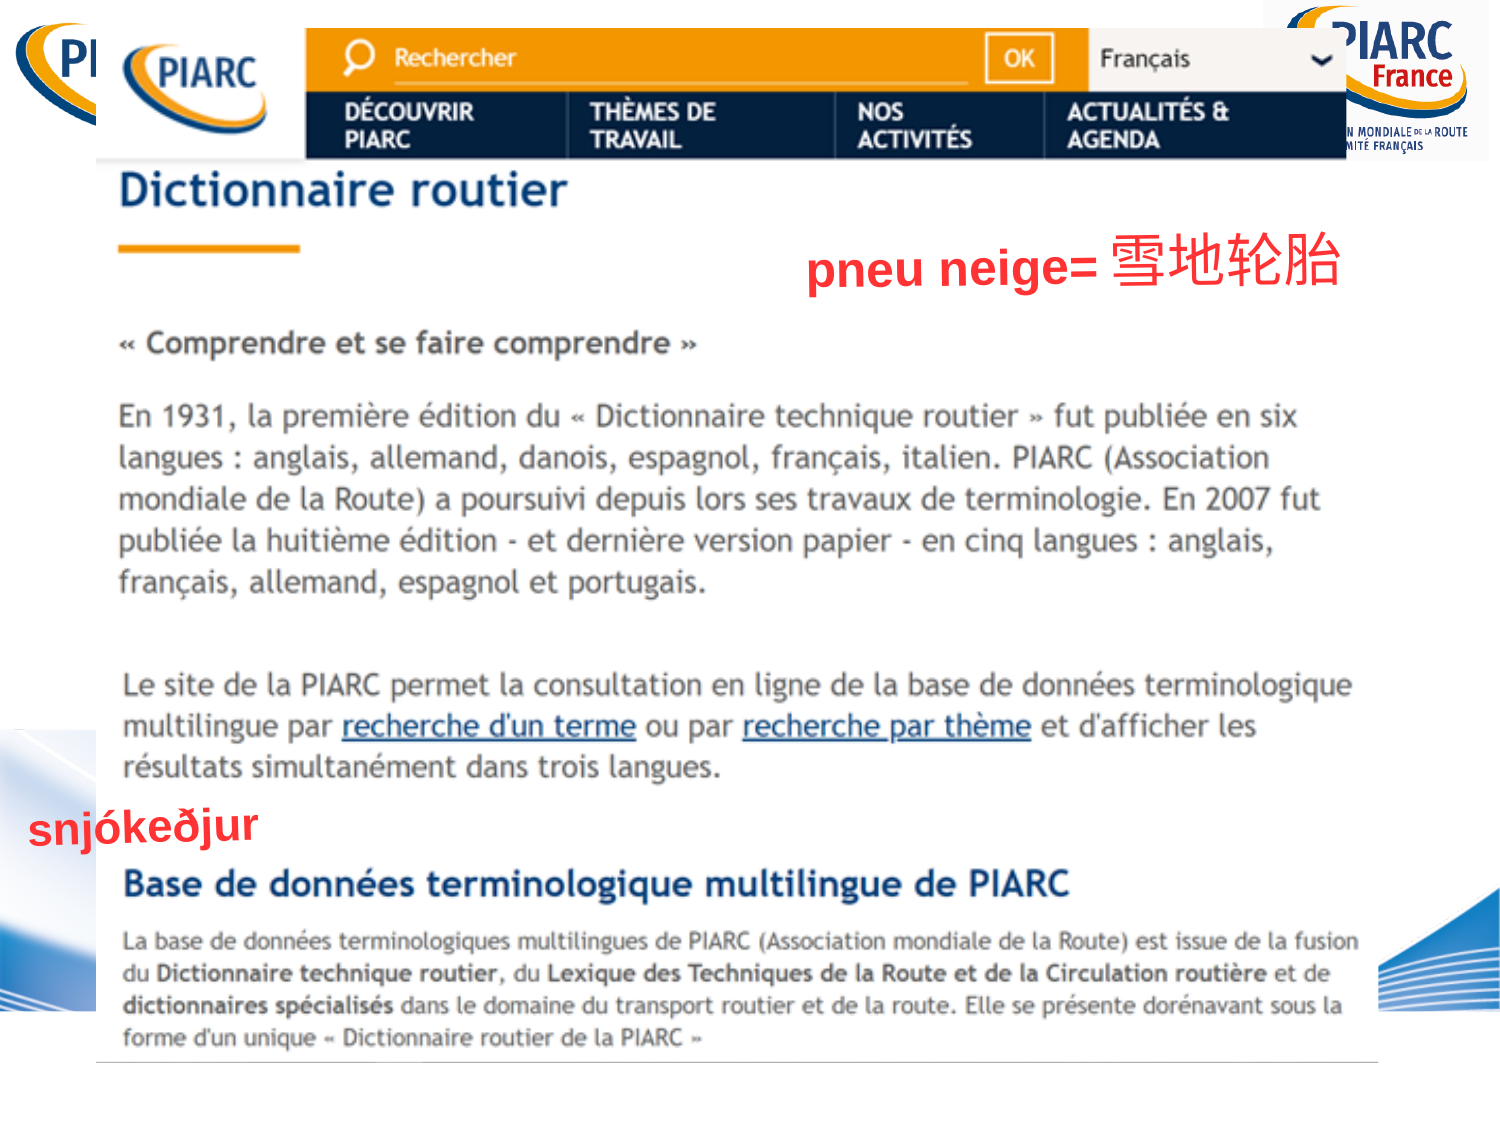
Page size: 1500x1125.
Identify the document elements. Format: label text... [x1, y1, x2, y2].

picture [0, 656, 1500, 1063]
text_box snjókeðjur [11, 789, 278, 918]
picture [0, 0, 1489, 626]
text_box pneu neige=雪地轮胎 [733, 217, 1352, 379]
